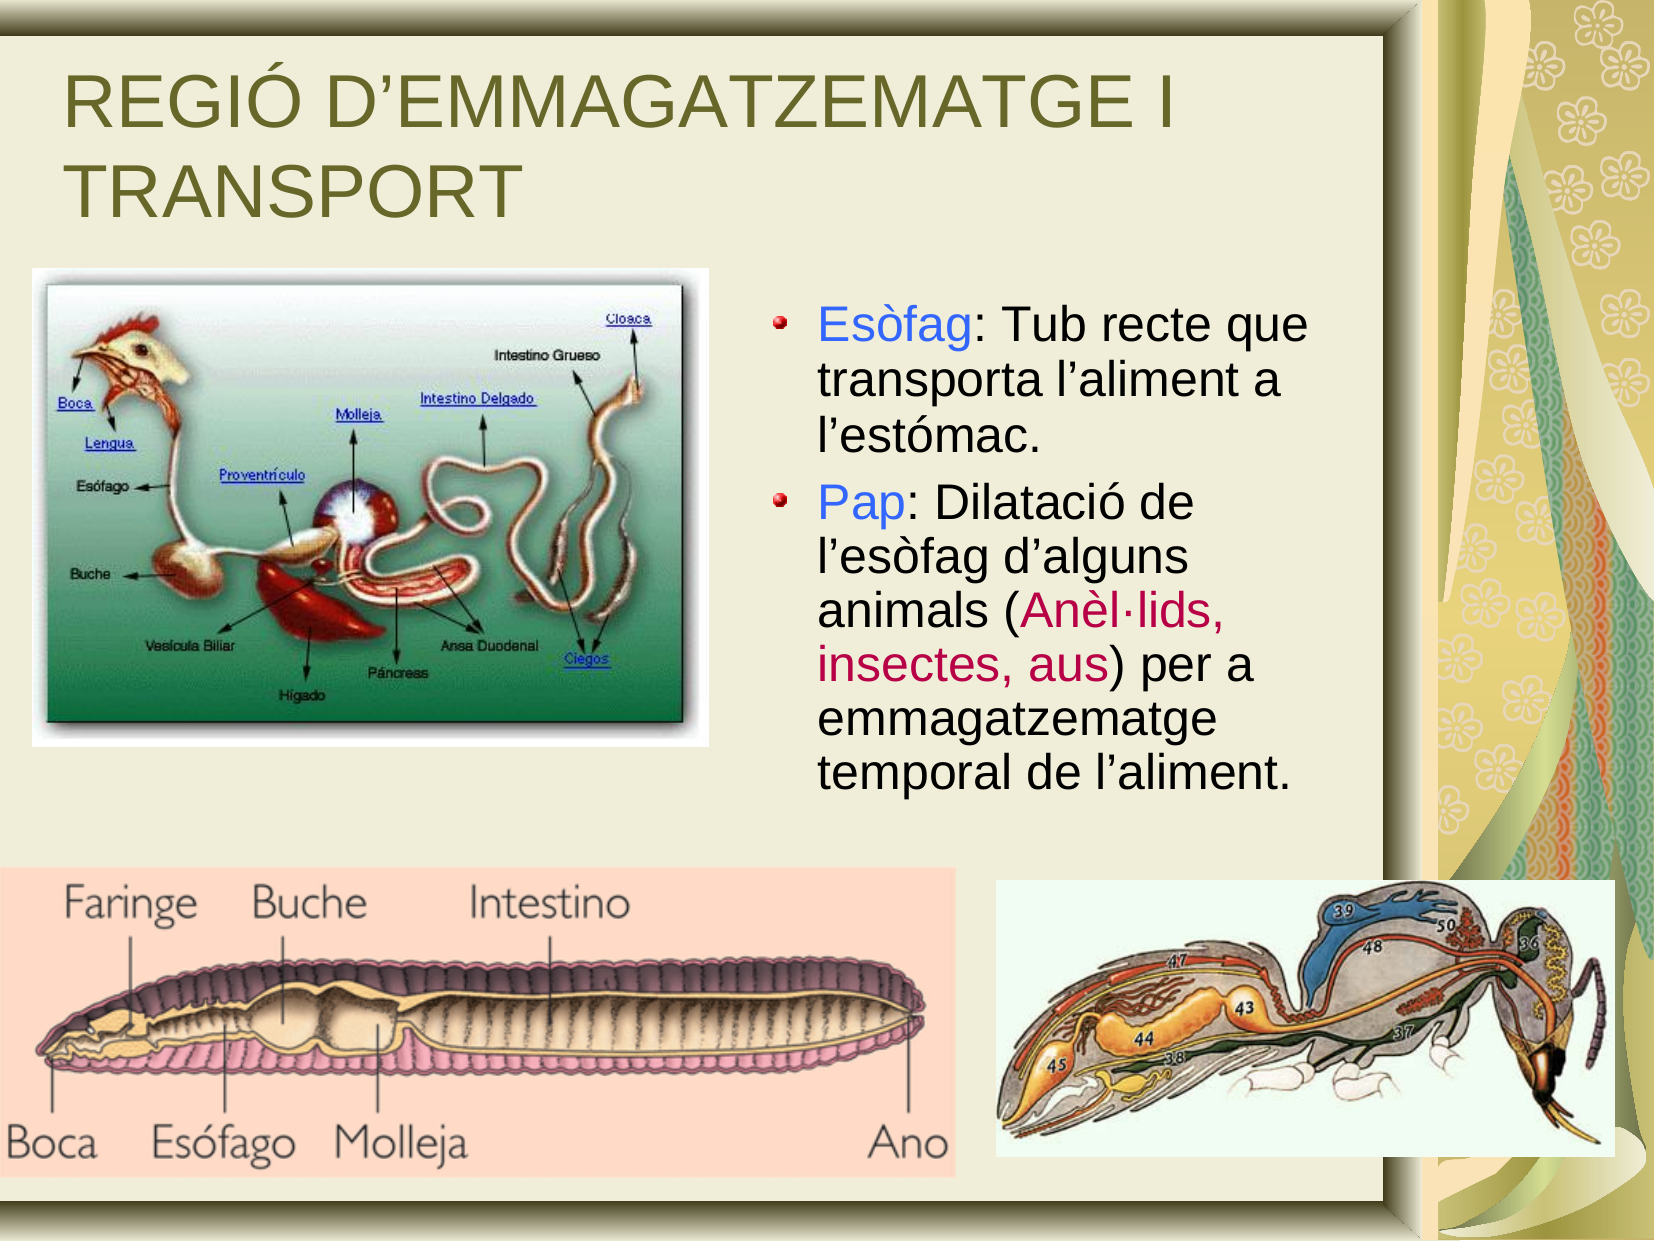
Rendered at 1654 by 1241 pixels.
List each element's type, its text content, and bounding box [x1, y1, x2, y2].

picture [773, 493, 787, 507]
picture [0, 867, 956, 1178]
picture [773, 316, 787, 329]
picture [996, 156, 1654, 1157]
picture [32, 268, 709, 747]
text_box REGIÓ D’EMMAGATZEMATGE I TRANSPORT [47, 35, 1400, 251]
text_box Esòfag: Tub recte que transporta l’aliment a l’estómac. Pap: Dilatació de l’esòfag d’alguns animals (Anèl·lids, insectes, aus) per a emmagatzematge temporal de l’aliment. [729, 289, 1384, 881]
